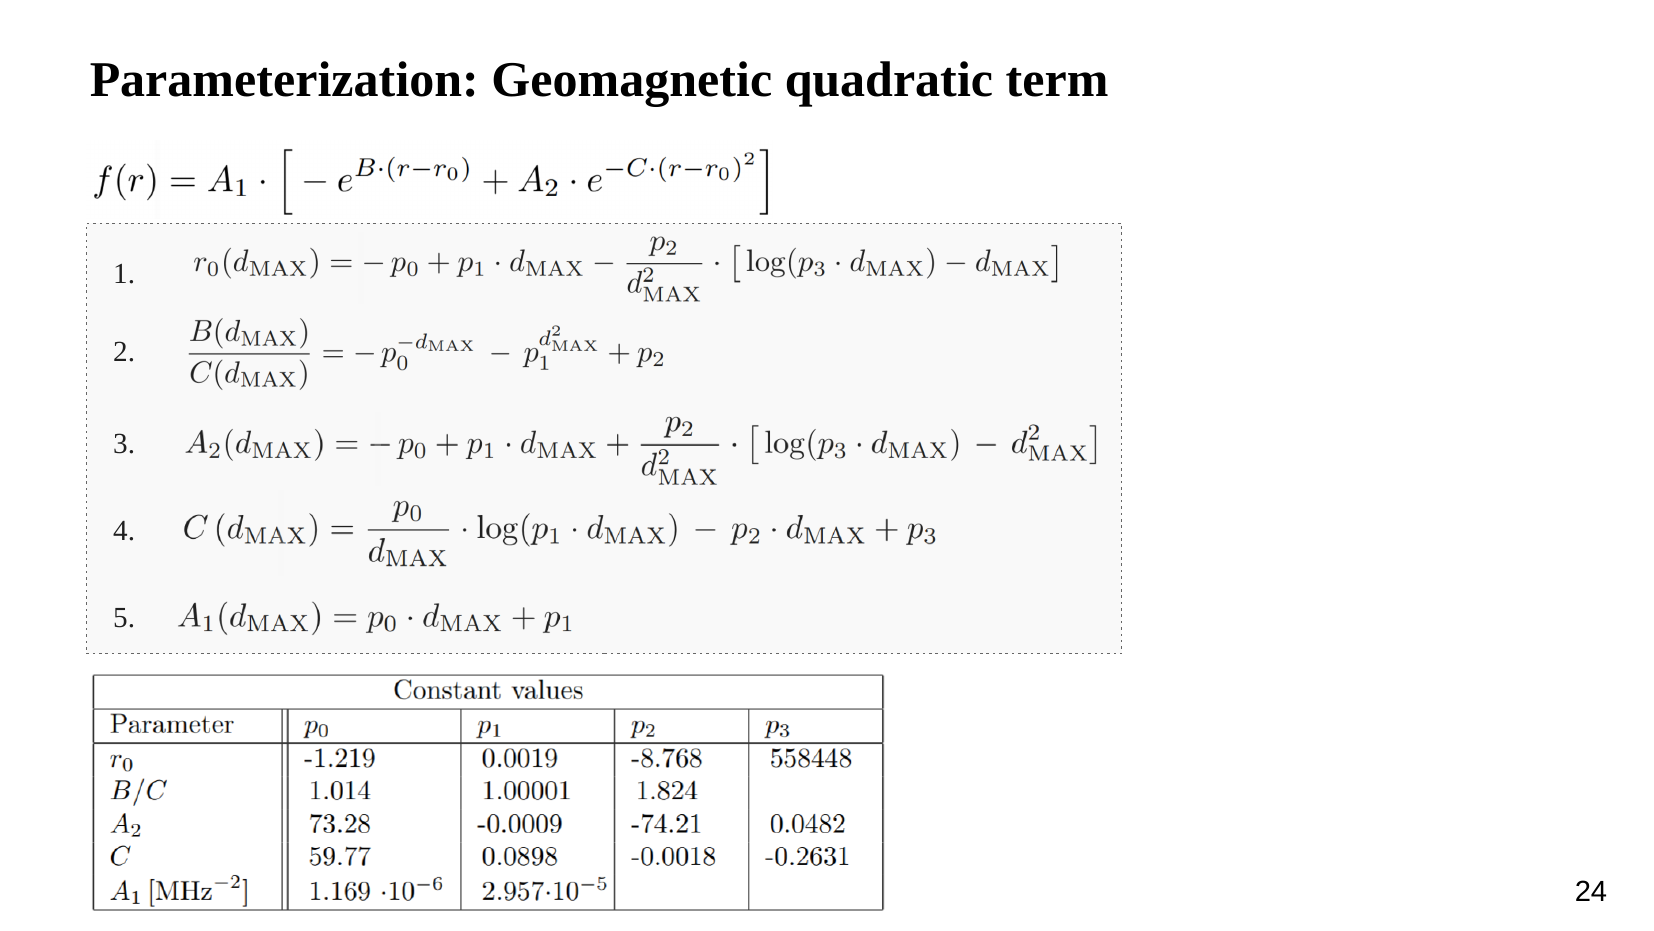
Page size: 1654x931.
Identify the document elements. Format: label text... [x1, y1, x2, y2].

picture [86, 171, 773, 219]
text_box Parameterization: Geomagnetic quadratic term [75, 45, 1295, 171]
text_box <number> [1560, 867, 1654, 916]
picture [80, 656, 901, 921]
text_box [86, 223, 1122, 654]
